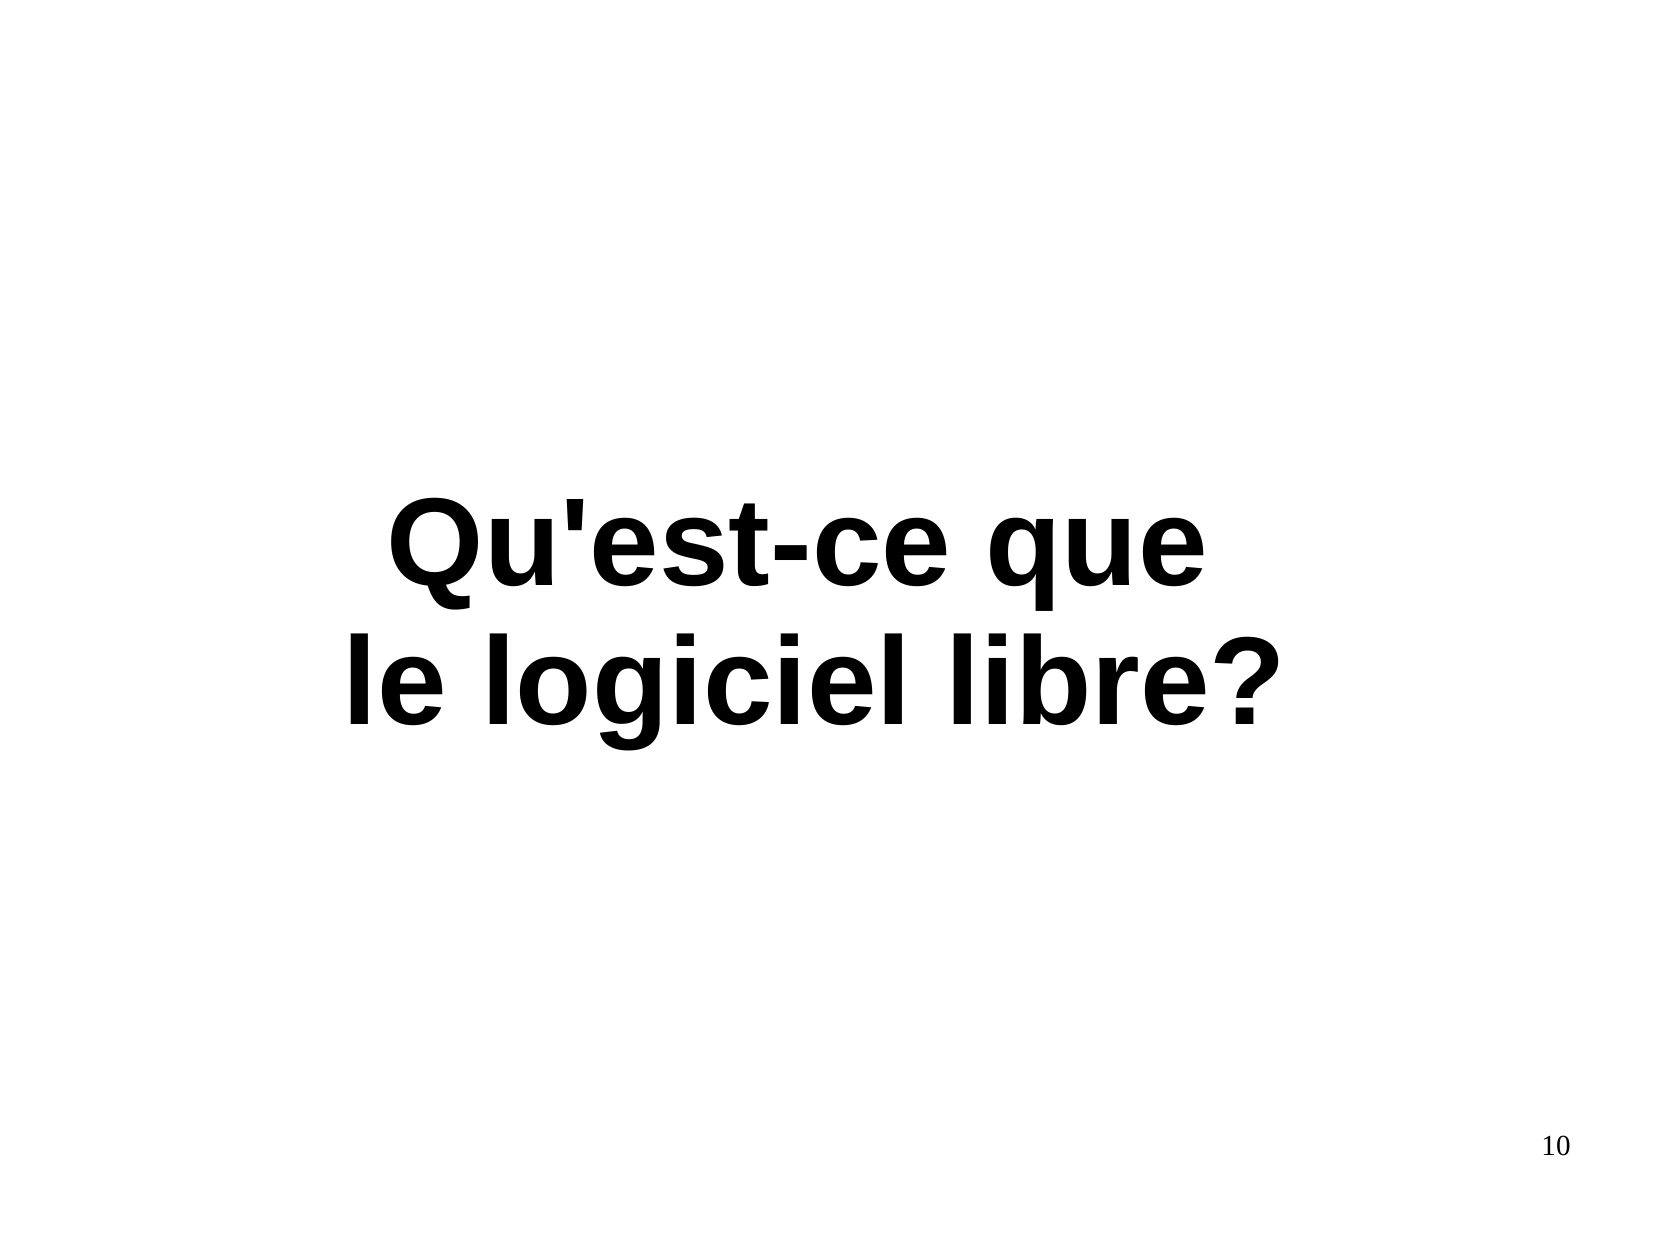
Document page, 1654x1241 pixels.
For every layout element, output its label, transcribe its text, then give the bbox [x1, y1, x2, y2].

title Qu'est-ce que le logiciel libre? [70, 471, 1560, 752]
